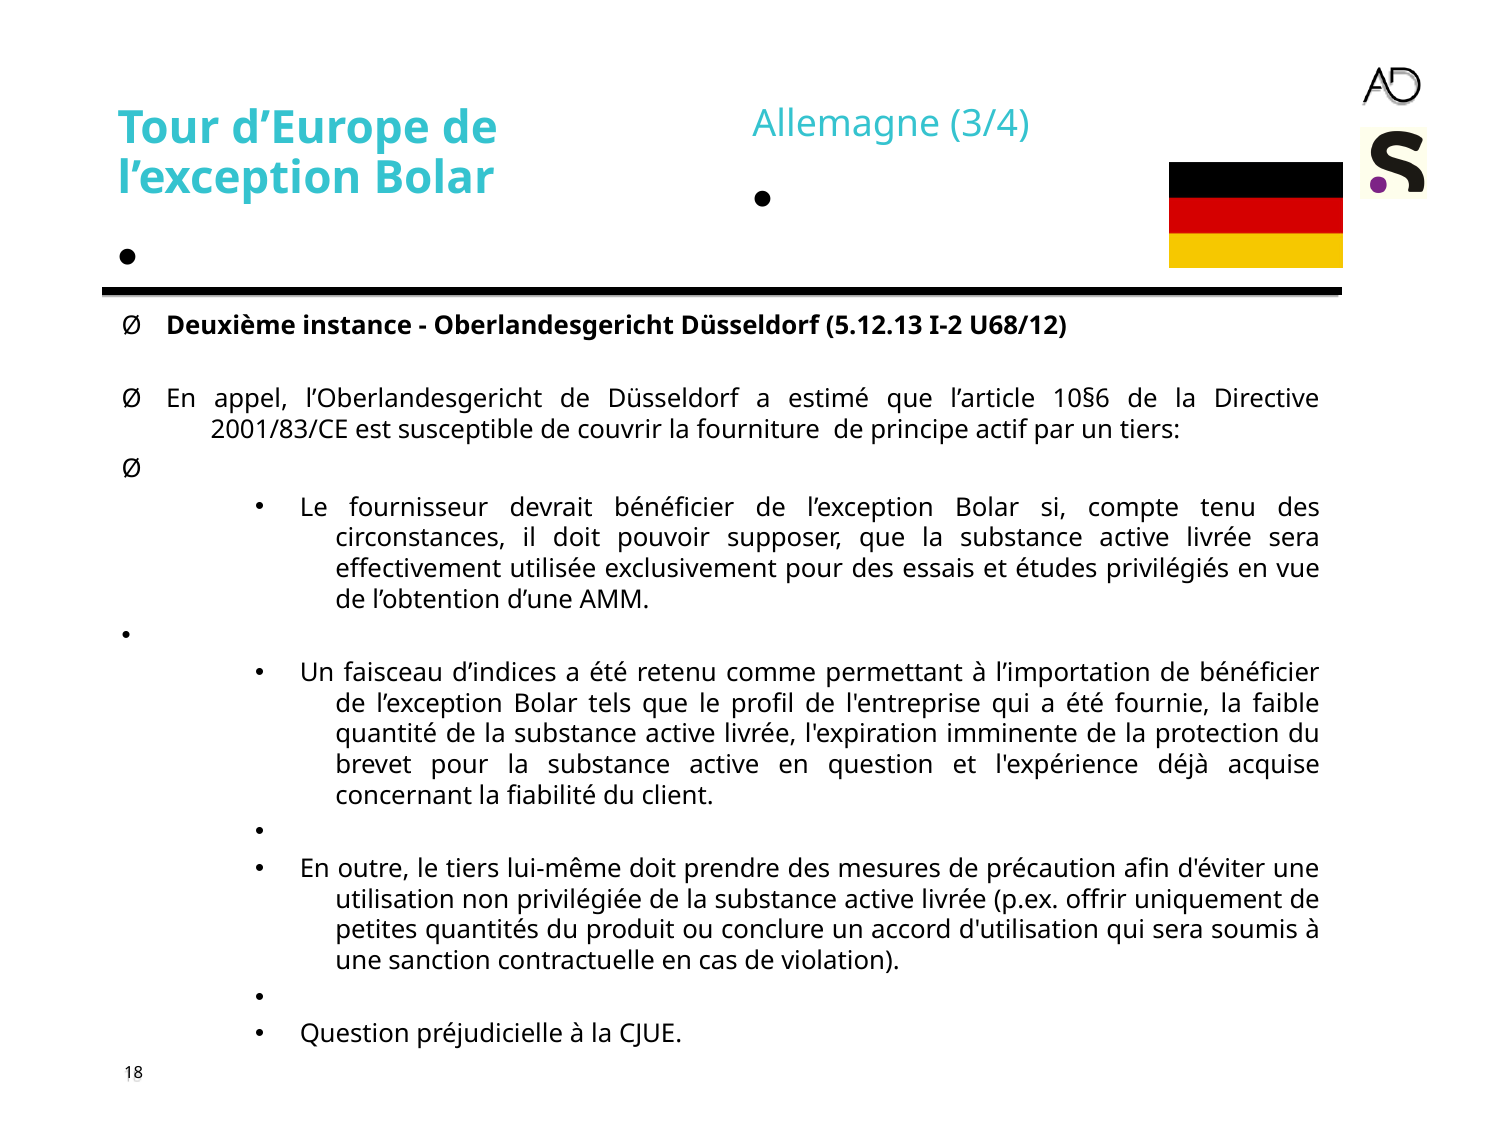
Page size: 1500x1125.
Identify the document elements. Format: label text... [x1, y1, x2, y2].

list Deuxième instance - Oberlandesgericht Düsseldorf (5.12.13 I-2 U68/12) En appel, l’Oberlandesgericht de Düsseldorf a estimé que l’article 10§6 de la Directive 2001/83/CE est susceptible de couvrir la fourniture de principe actif par un tiers: Le fournisseur devrait bénéficier de l’exception Bolar si, compte tenu des circonstances, il doit pouvoir supposer, que la substance active livrée sera effectivement utilisée exclusivement pour des essais et études privilégiés en vue de l’obtention d’une AMM. Un faisceau d’indices a été retenu comme permettant à l’importation de bénéficier de l’exception Bolar tels que le profil de l'entreprise qui a été fournie, la faible quantité de la substance active livrée, l'expiration imminente de la protection du brevet pour la substance active en question et l'expérience déjà acquise concernant la fiabilité du client. En outre, le tiers lui-même doit prendre des mesures de précaution afin d'éviter une utilisation non privilégiée de la substance active livrée (p.ex. offrir uniquement de petites quantités du produit ou conclure un accord d'utilisation qui sera soumis à une sanction contractuelle en cas de violation). Question préjudicielle à la CJUE. [106, 301, 1337, 1062]
list Allemagne (3/4) [102, 222, 1342, 285]
picture [1169, 162, 1343, 268]
list Tour d’Europe de l’exception Bolar [102, 96, 1342, 222]
